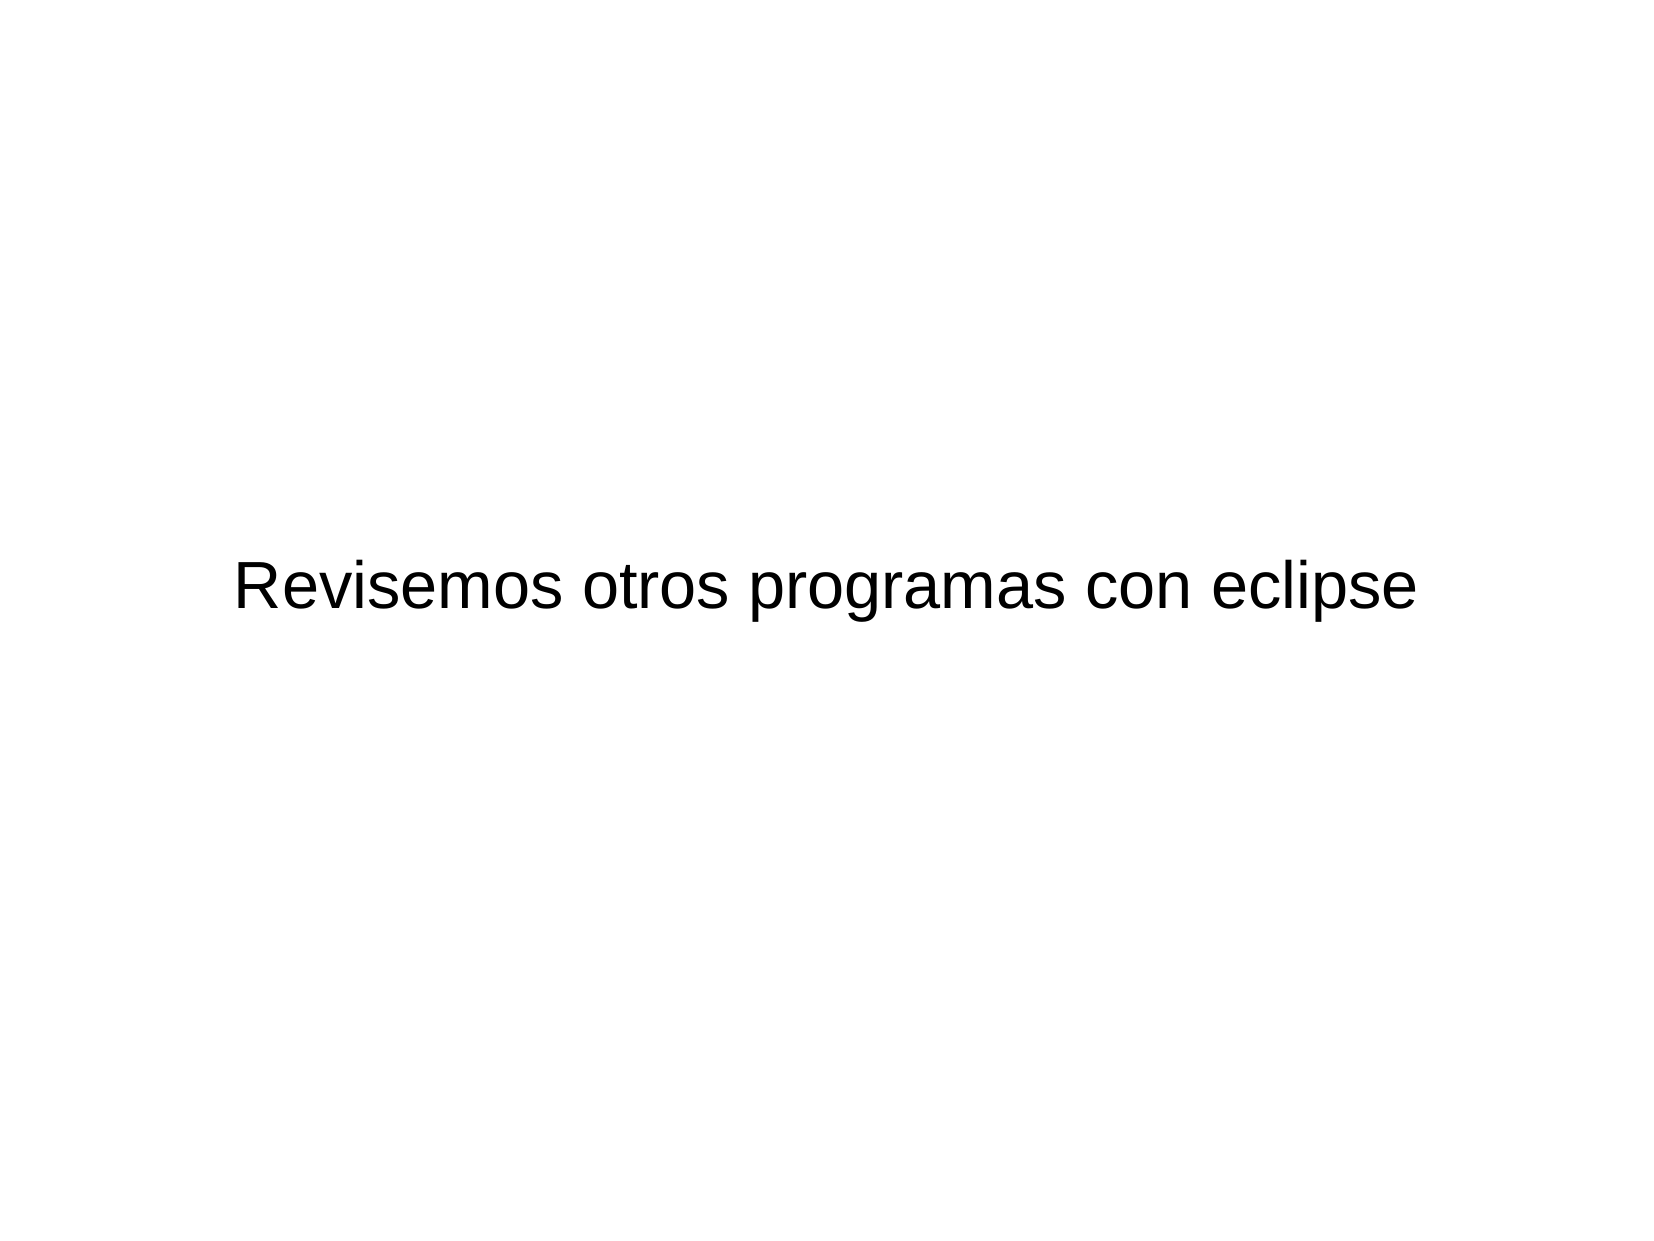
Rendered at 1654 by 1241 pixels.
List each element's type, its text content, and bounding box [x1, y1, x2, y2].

subtitle Revisemos otros programas con eclipse [82, 49, 1571, 1121]
